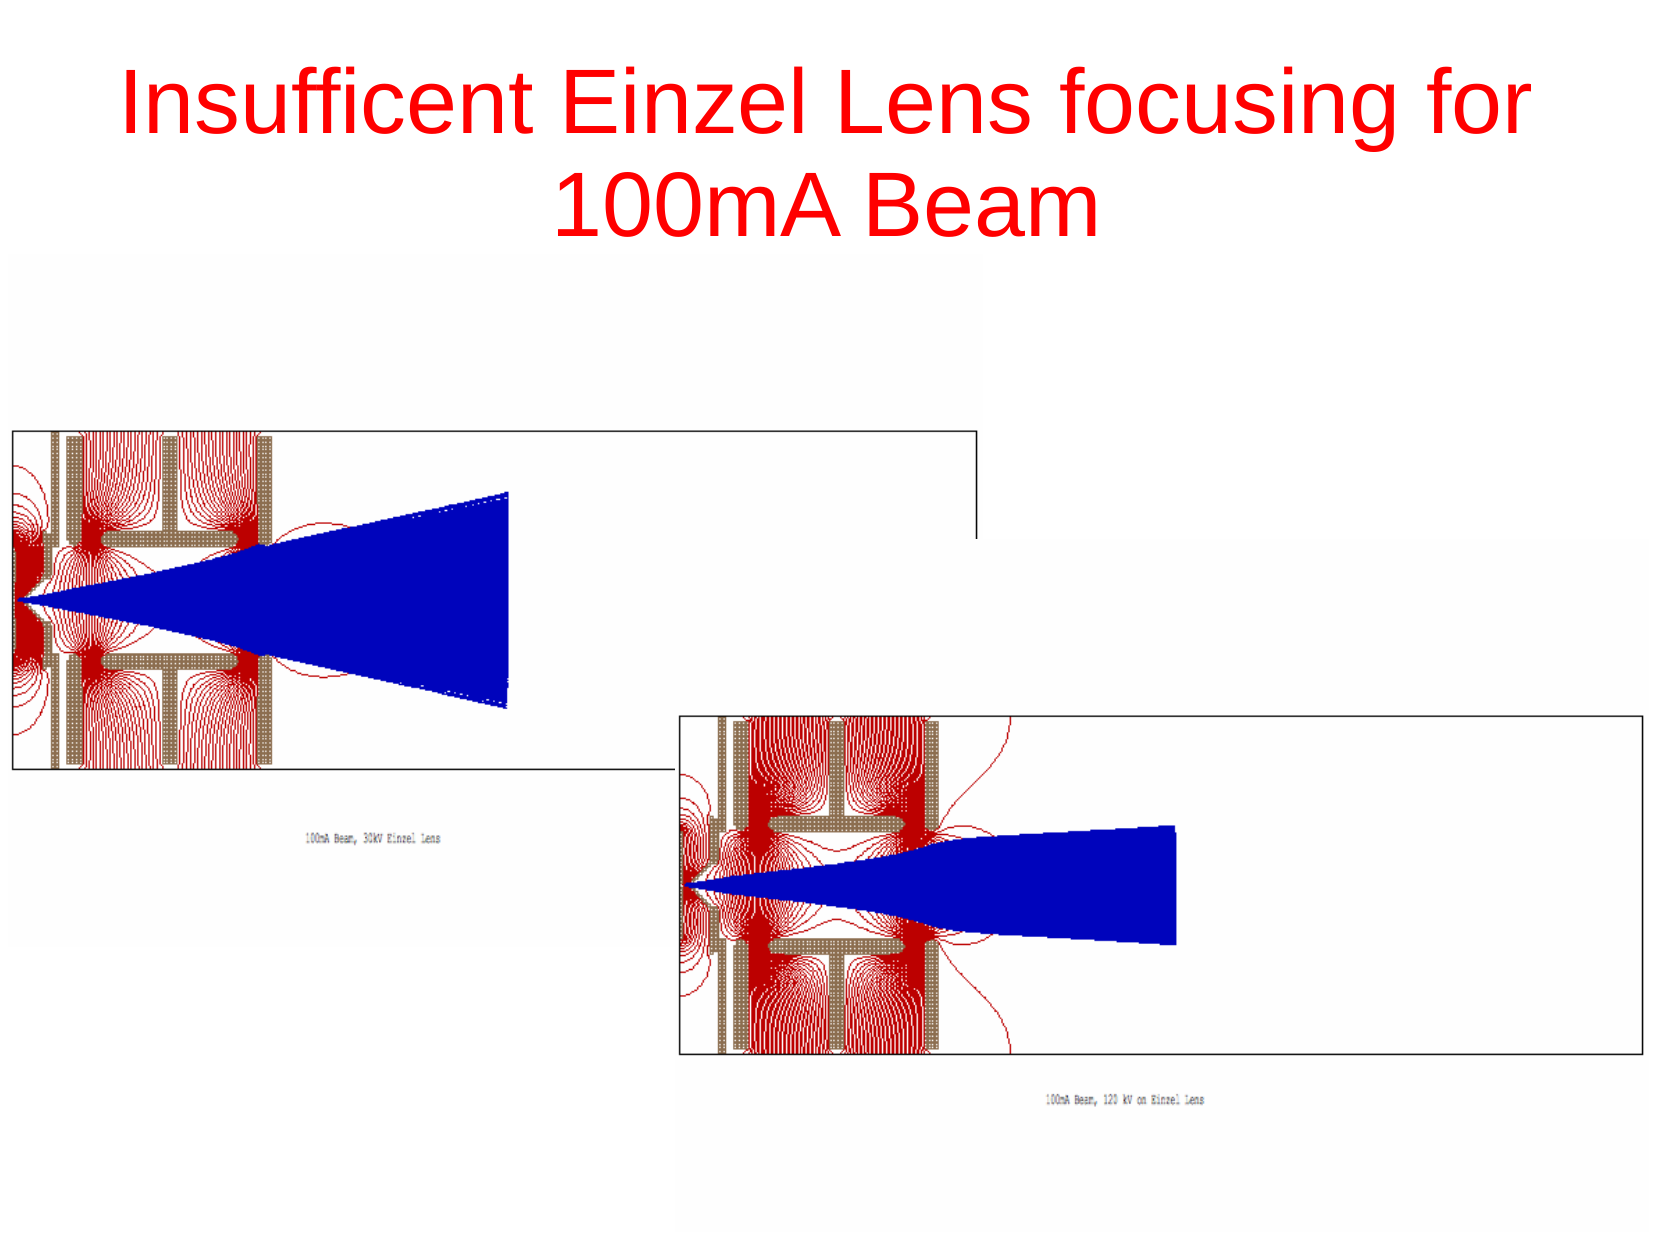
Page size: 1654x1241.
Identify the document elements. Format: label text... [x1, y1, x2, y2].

picture [8, 254, 1649, 1232]
title Insufficent Einzel Lens focusing for 100mA Beam [82, 50, 1571, 256]
